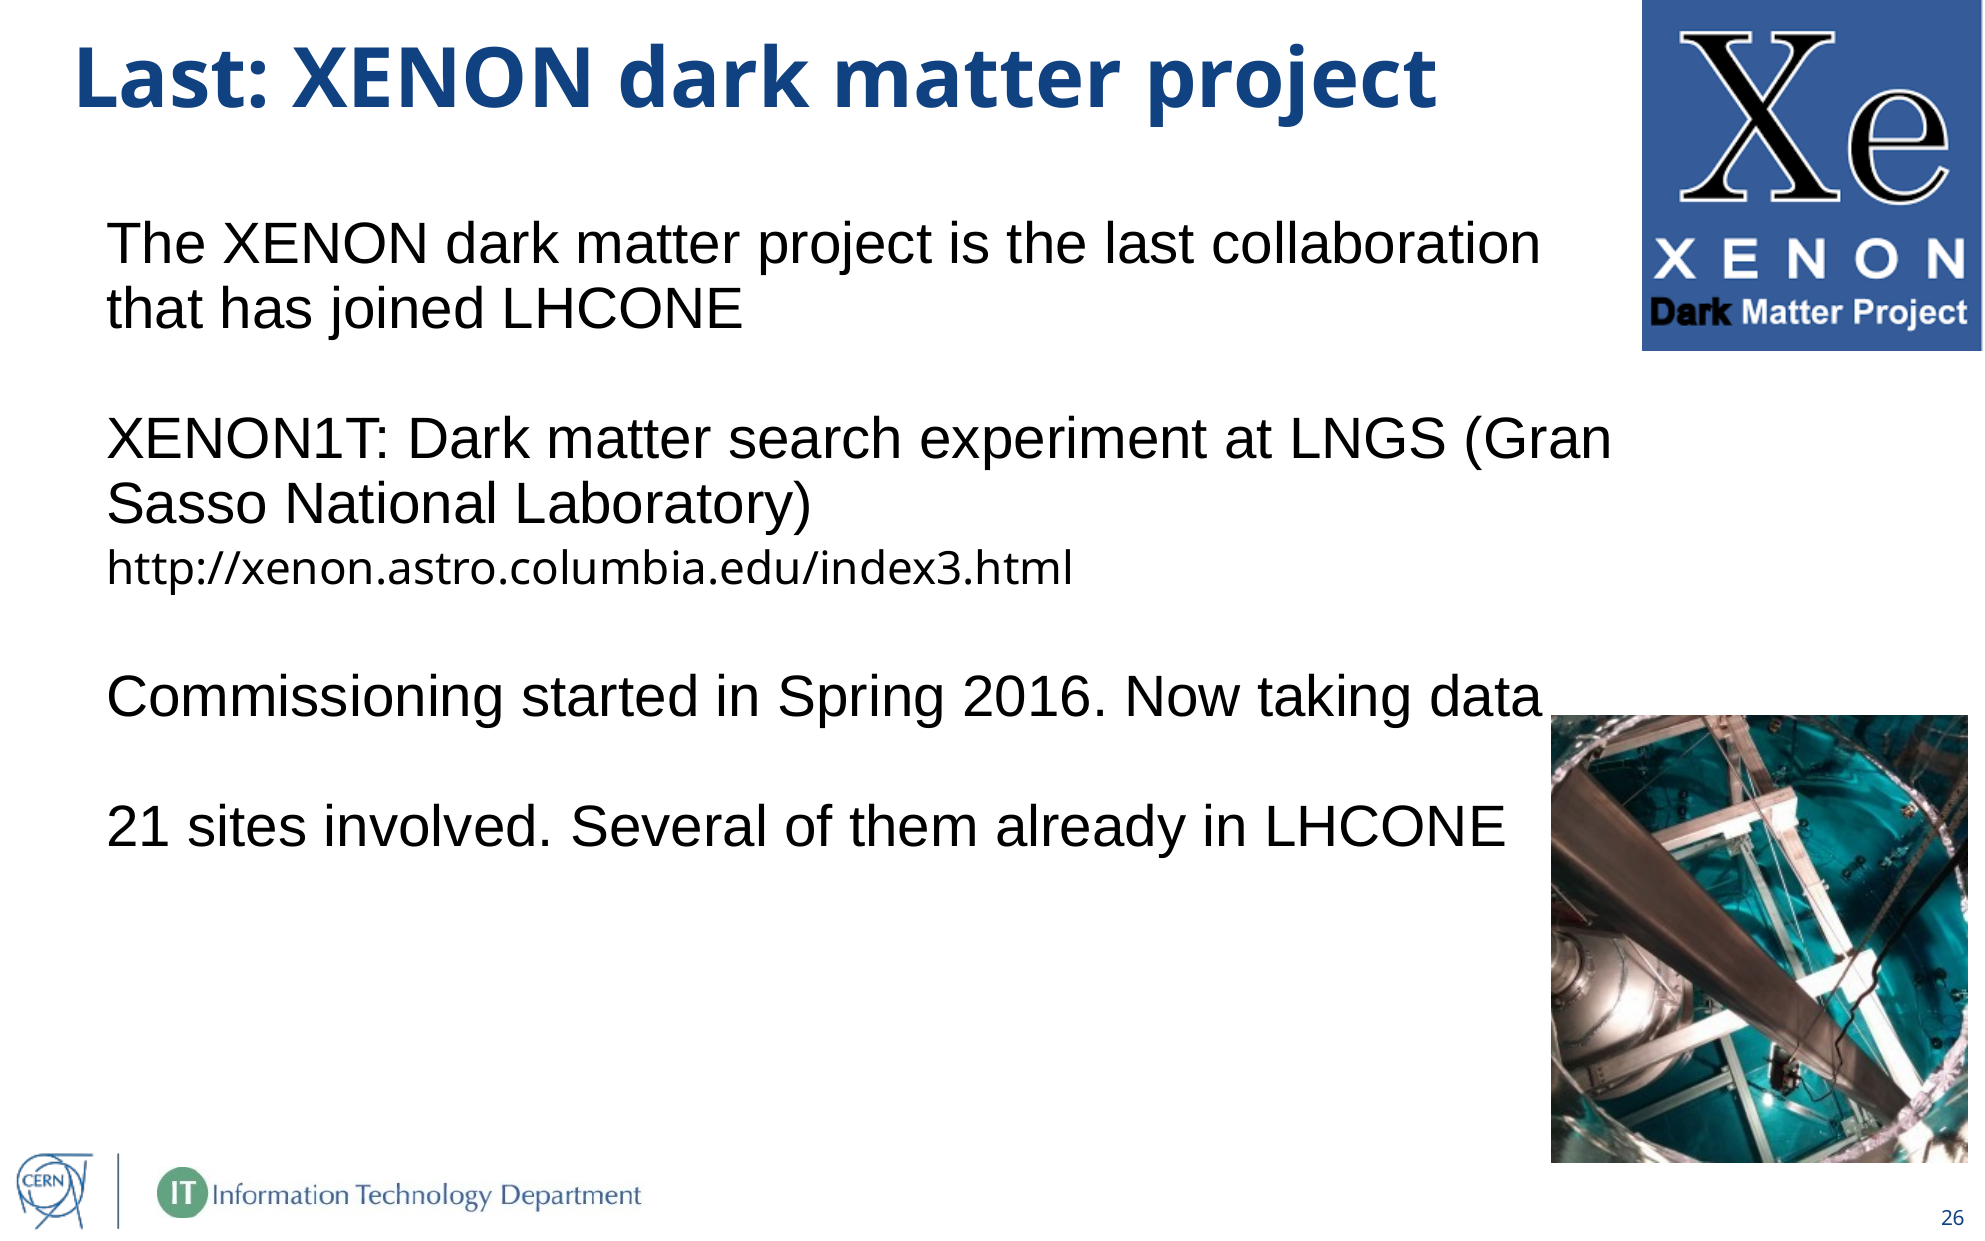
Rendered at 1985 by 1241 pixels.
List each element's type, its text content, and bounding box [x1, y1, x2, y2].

picture [19, 1188, 64, 1207]
text_box The XENON dark matter project is the last collaboration that has joined LHCONE XENON1T: Dark matter search experiment at LNGS (Gran Sasso National Laboratory) http://xenon.astro.columbia.edu/index3.html Commissioning started in Spring 2016. Now taking data 21 sites involved. Several of them already in LHCONE [91, 203, 1651, 1241]
picture [1642, 0, 1985, 351]
picture [16, 1188, 64, 1236]
picture [51, 1200, 64, 1215]
picture [38, 1207, 55, 1215]
title Last: XENON dark matter project [72, 0, 1642, 166]
picture [1551, 715, 1968, 1163]
